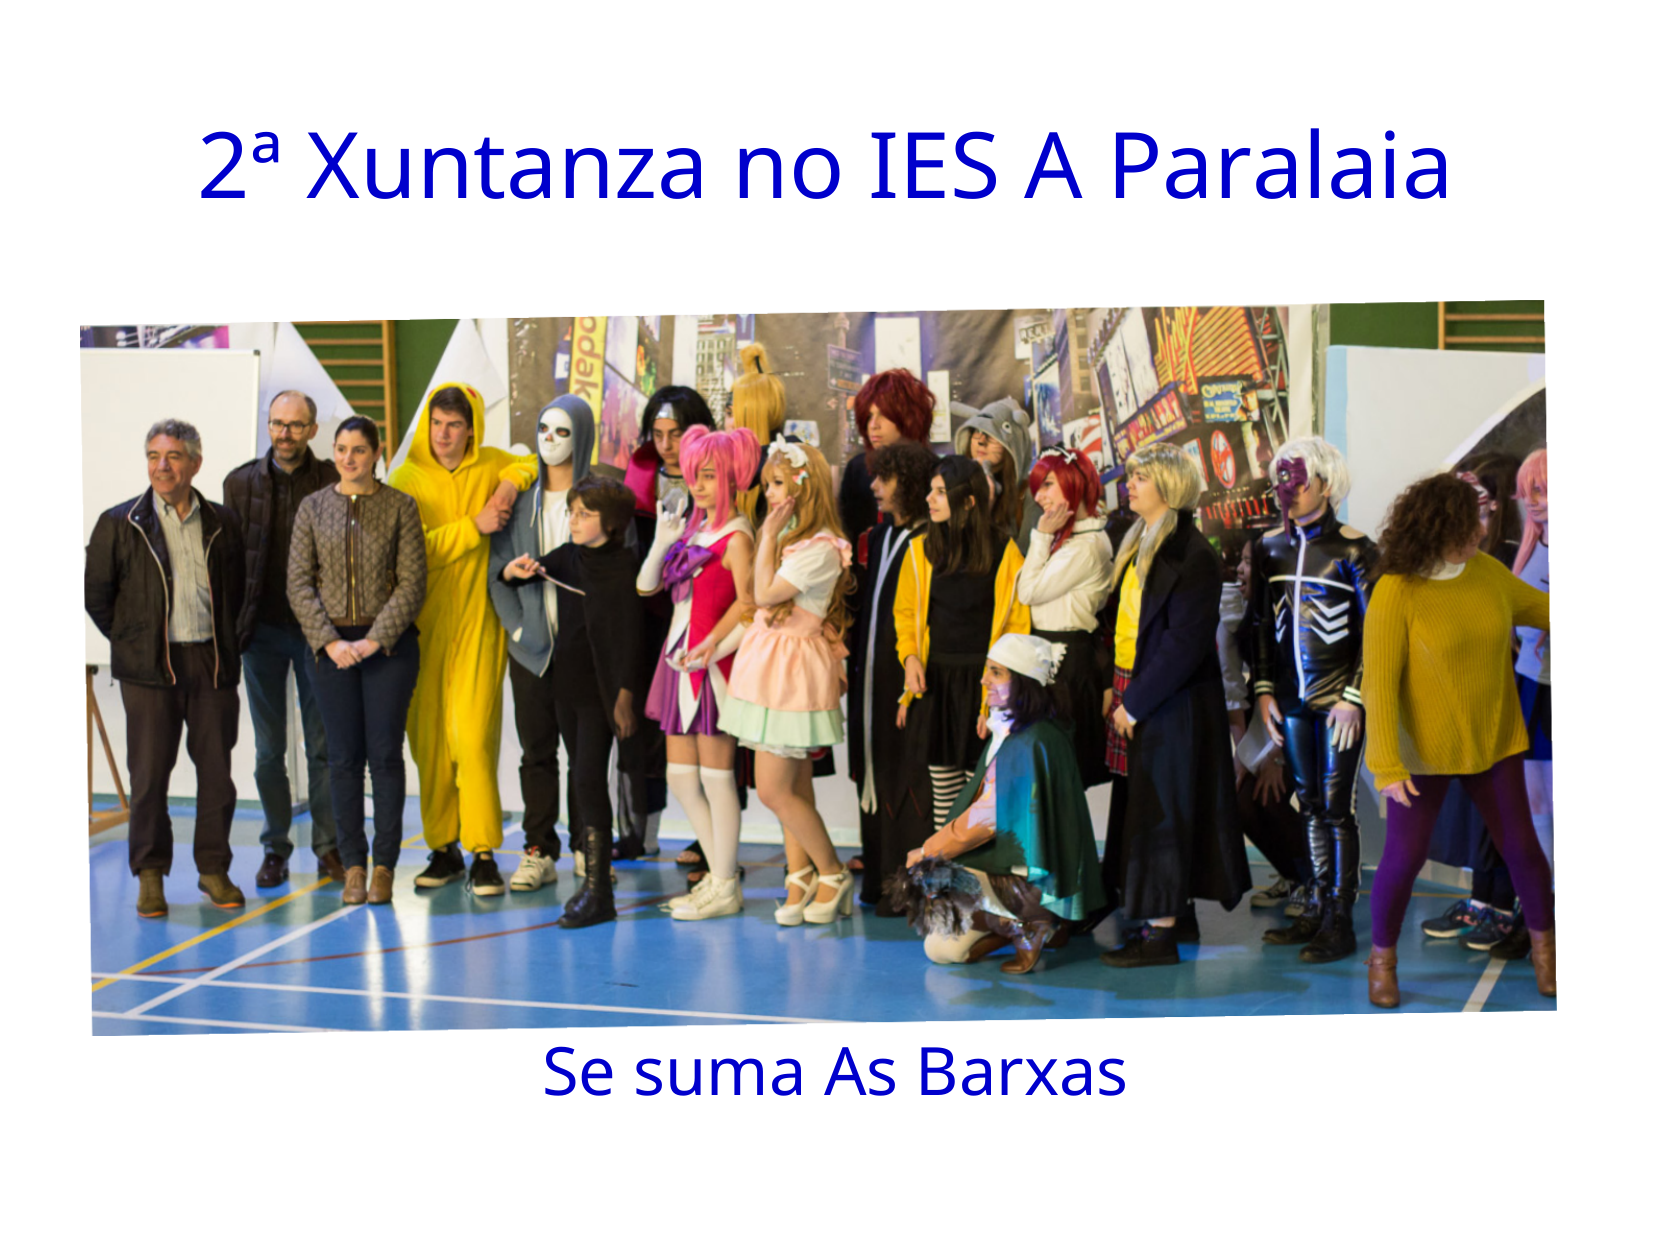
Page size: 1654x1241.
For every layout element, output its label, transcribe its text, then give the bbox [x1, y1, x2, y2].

picture [79, 299, 1557, 1036]
list Se suma As Barxas [82, 290, 1571, 1109]
title 2ª Xuntanza no IES A Paralaia [82, 49, 1571, 257]
